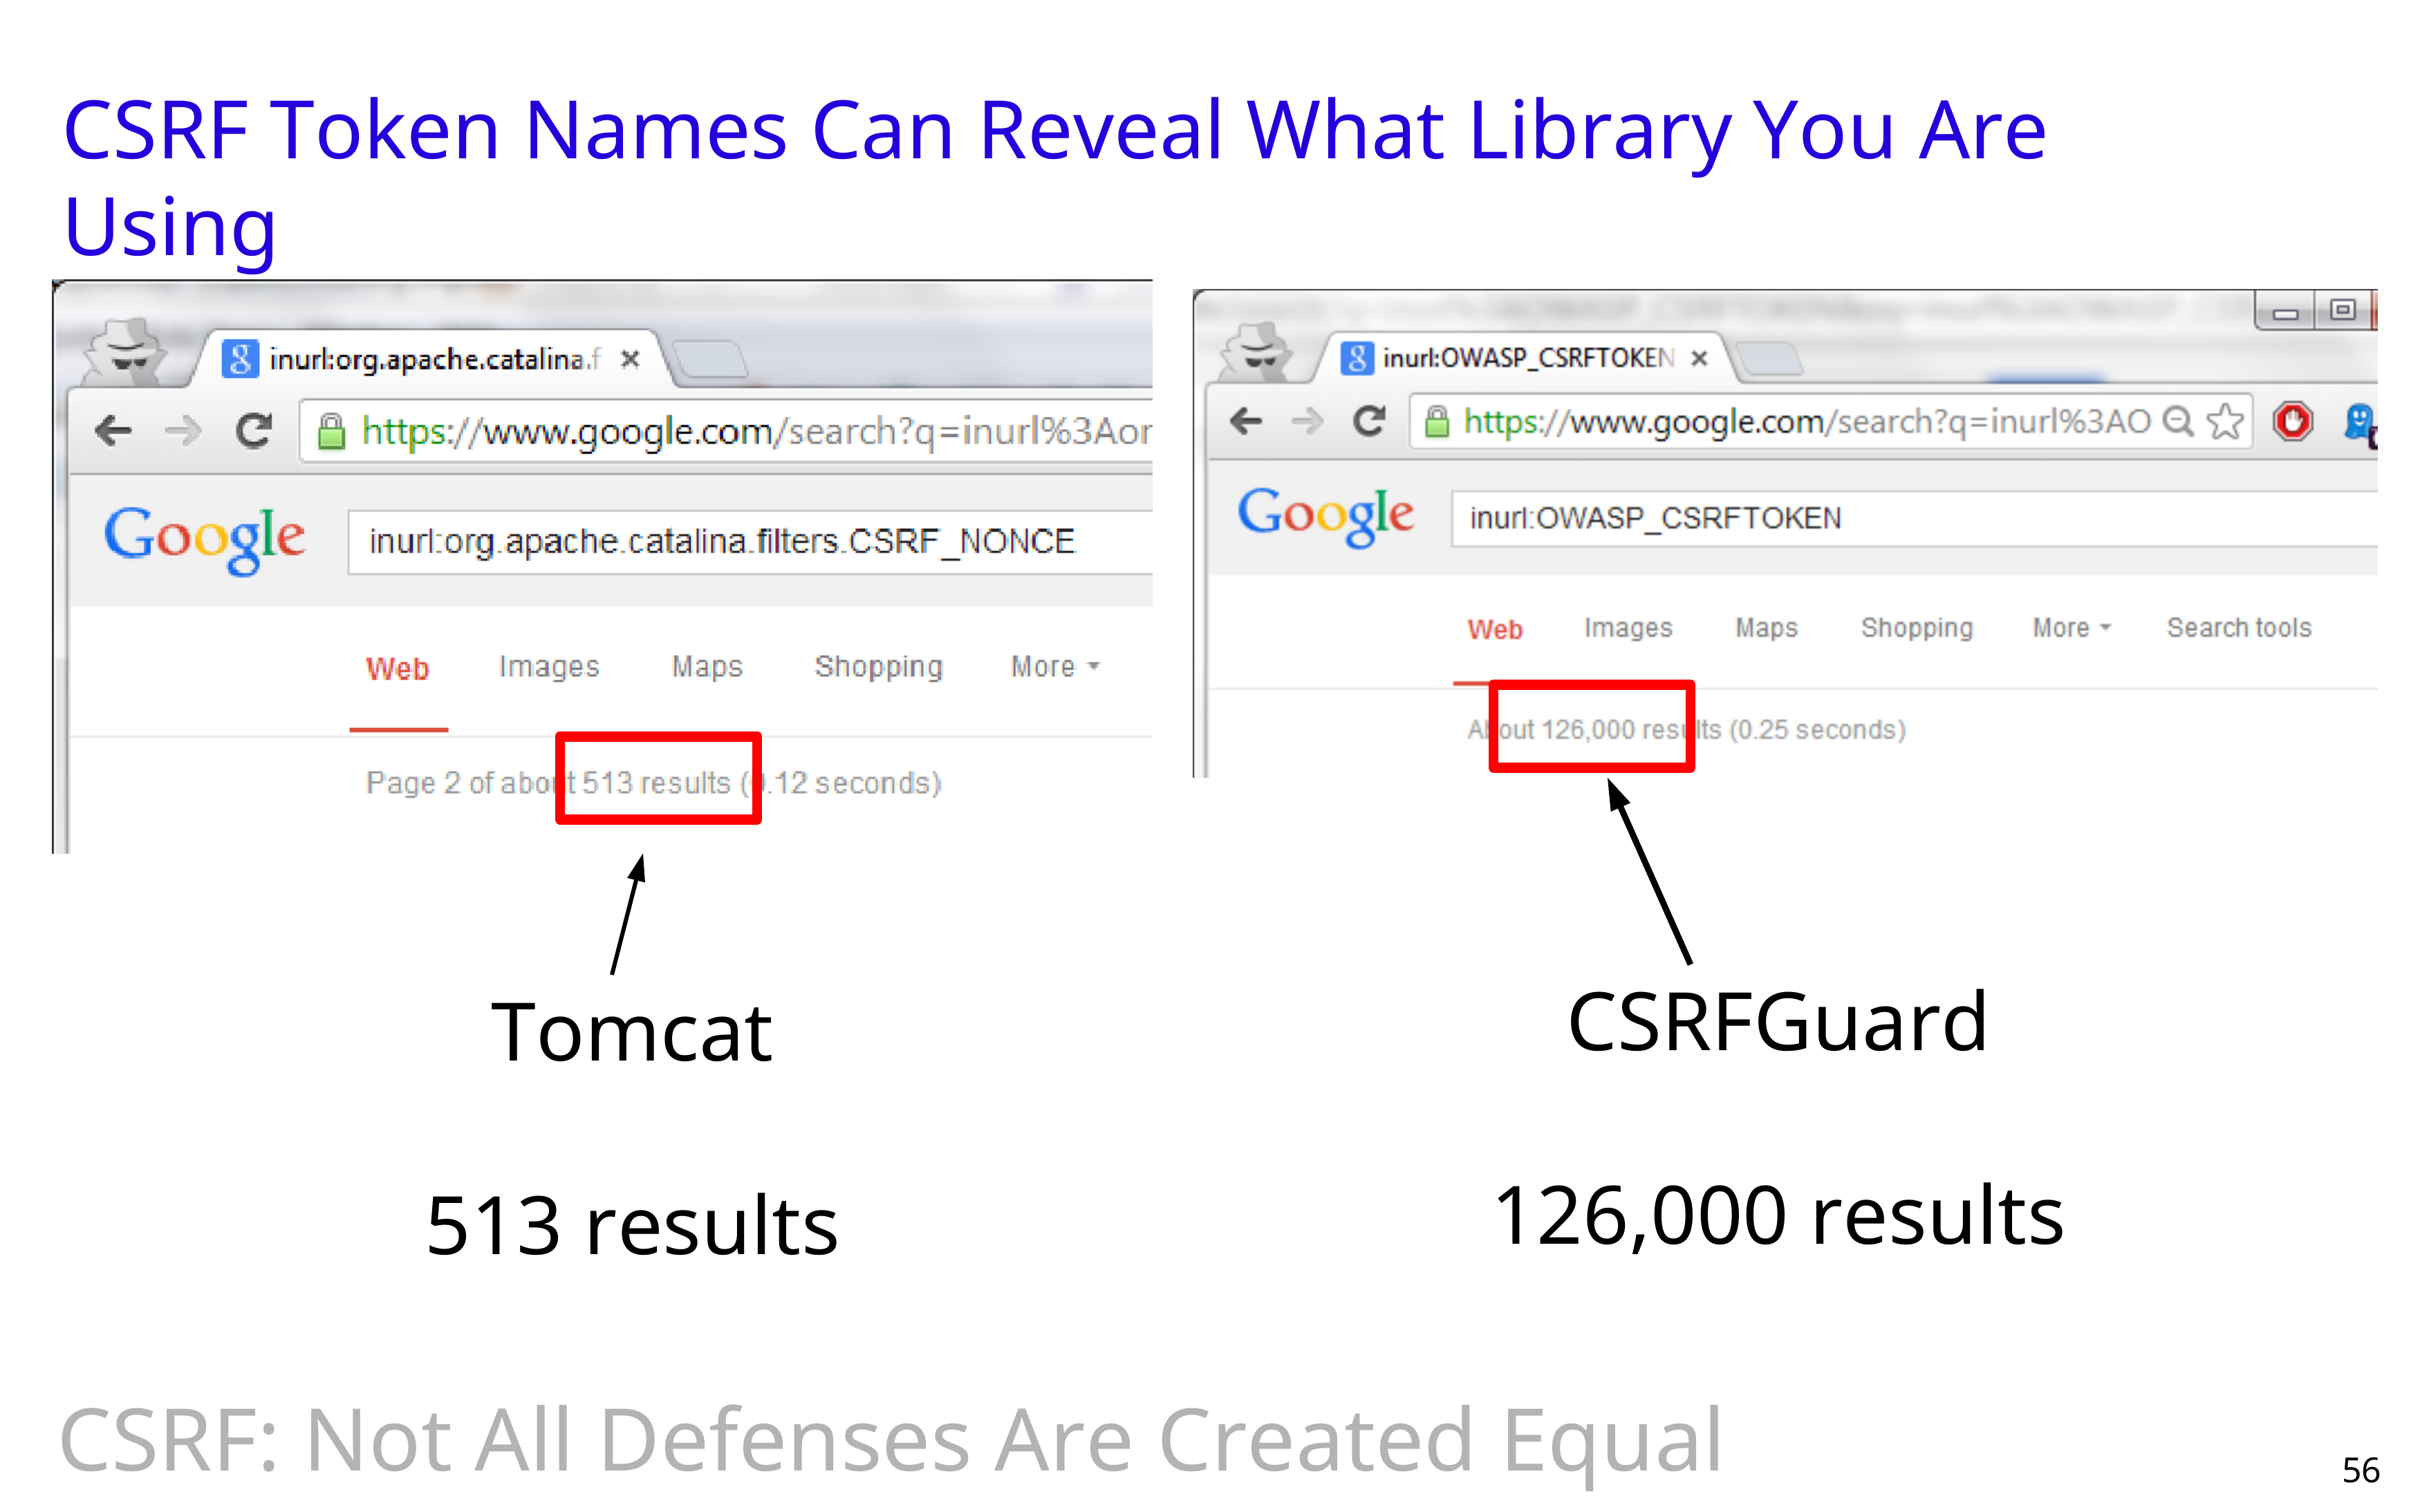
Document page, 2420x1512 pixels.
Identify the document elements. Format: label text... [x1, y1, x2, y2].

text_box <number> [2334, 1443, 2390, 1497]
picture [1193, 289, 2378, 778]
text_box CSRF Token Names Can Reveal What Library You Are Using [52, 73, 2293, 180]
picture [52, 279, 1153, 854]
text_box CSRFGuard 126,000 results [1421, 964, 2137, 1266]
text_box Tomcat 513 results [290, 975, 976, 1276]
